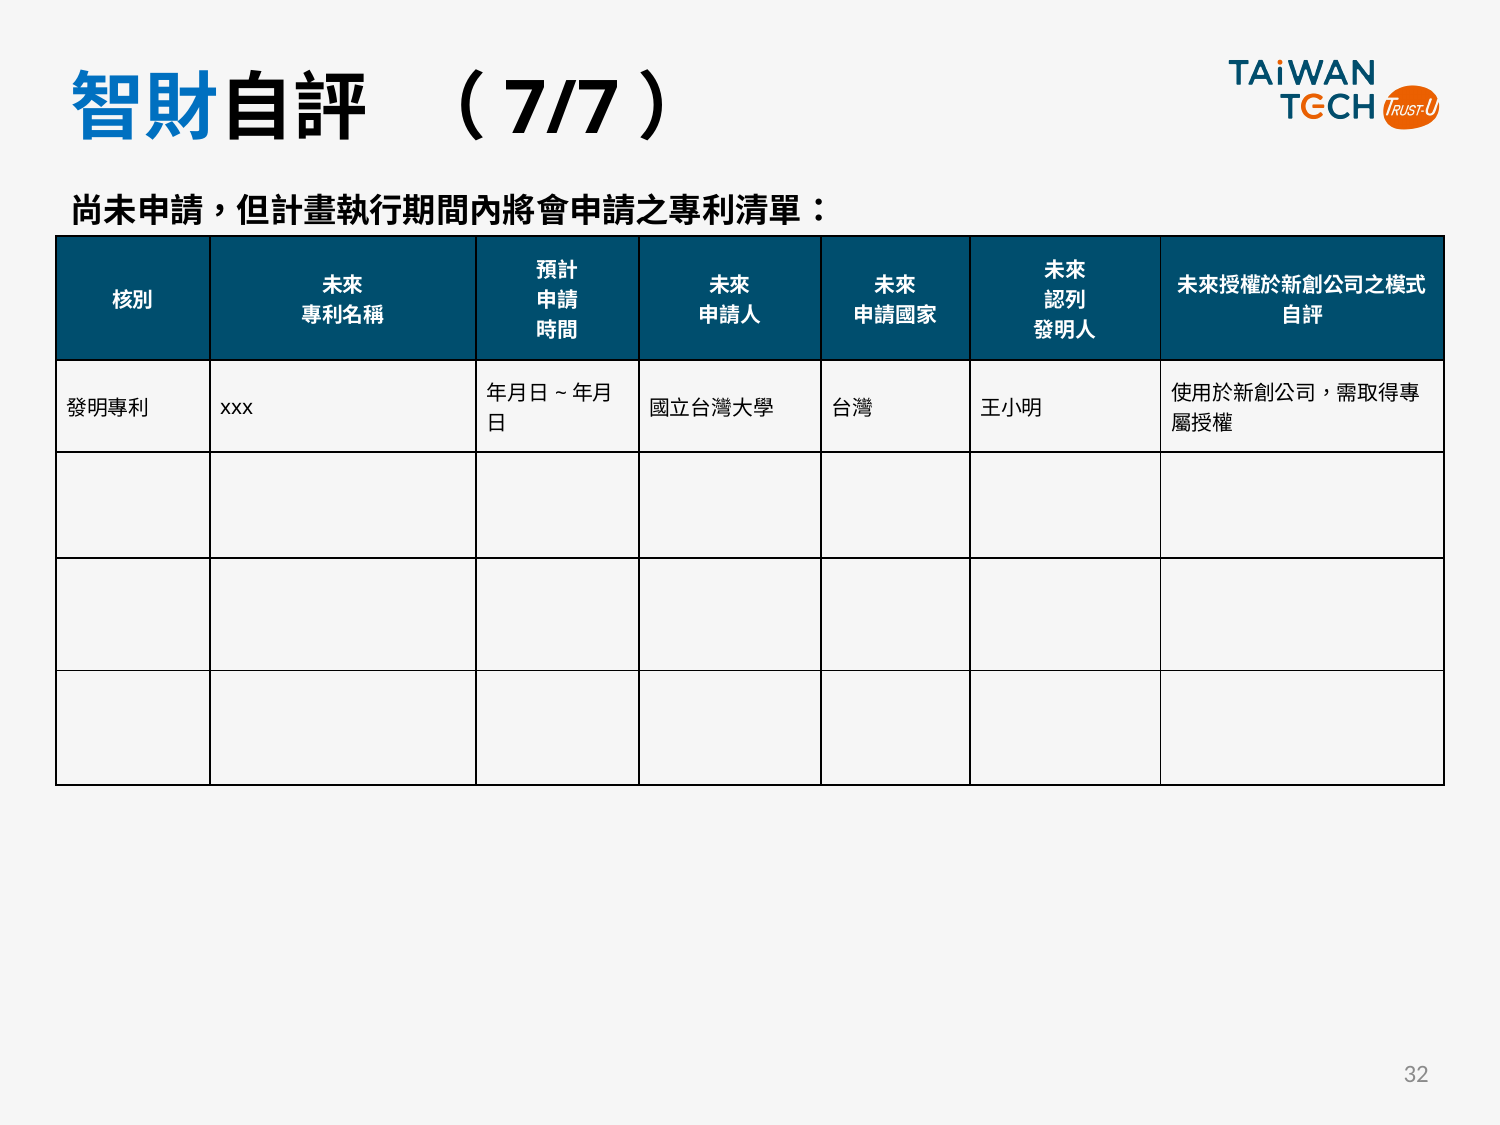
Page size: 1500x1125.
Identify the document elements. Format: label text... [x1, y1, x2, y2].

table_cell [822, 453, 969, 557]
table_cell [57, 671, 209, 784]
slide_number <編號> [1106, 1042, 1445, 1103]
table_cell 台灣 [822, 361, 969, 451]
table_header 未來授權於新創公司之模式自評 [1161, 237, 1443, 359]
table_header 核別 [57, 237, 209, 359]
table_cell [211, 559, 475, 670]
table_cell 使用於新創公司，需取得專屬授權 [1161, 361, 1443, 451]
table_cell [477, 671, 638, 784]
table_cell [822, 671, 969, 784]
table_cell [822, 559, 969, 670]
table_cell [640, 559, 820, 670]
table_cell 國立台灣大學 [640, 361, 820, 451]
table_cell [57, 453, 209, 557]
table_cell [971, 559, 1160, 670]
table_cell [477, 559, 638, 670]
text_box 尚未申請，但計畫執行期間內將會申請之專利清單： [55, 161, 1444, 237]
table_cell 王小明 [971, 361, 1160, 451]
table_cell [1161, 559, 1443, 670]
table_cell [211, 671, 475, 784]
table_cell xxx [211, 361, 475, 451]
table_header 未來 申請國家 [822, 237, 969, 359]
table_cell [1161, 671, 1443, 784]
table_cell 年月日~年月日 [477, 361, 638, 451]
table_header 未來 申請人 [640, 237, 820, 359]
table_cell [477, 453, 638, 557]
table_cell [640, 671, 820, 784]
table_header 預計 申請 時間 [477, 237, 638, 359]
table_cell [971, 671, 1160, 784]
table_cell [1161, 453, 1443, 557]
table_cell [211, 453, 475, 557]
table_header 未來 認列 發明人 [971, 237, 1160, 359]
table_cell [57, 559, 209, 670]
table_header 未來 專利名稱 [211, 237, 475, 359]
table_cell [971, 453, 1160, 557]
table_cell [640, 453, 820, 557]
title 智財自評 （7/7） [55, 33, 1444, 156]
table_cell 發明專利 [57, 361, 209, 451]
